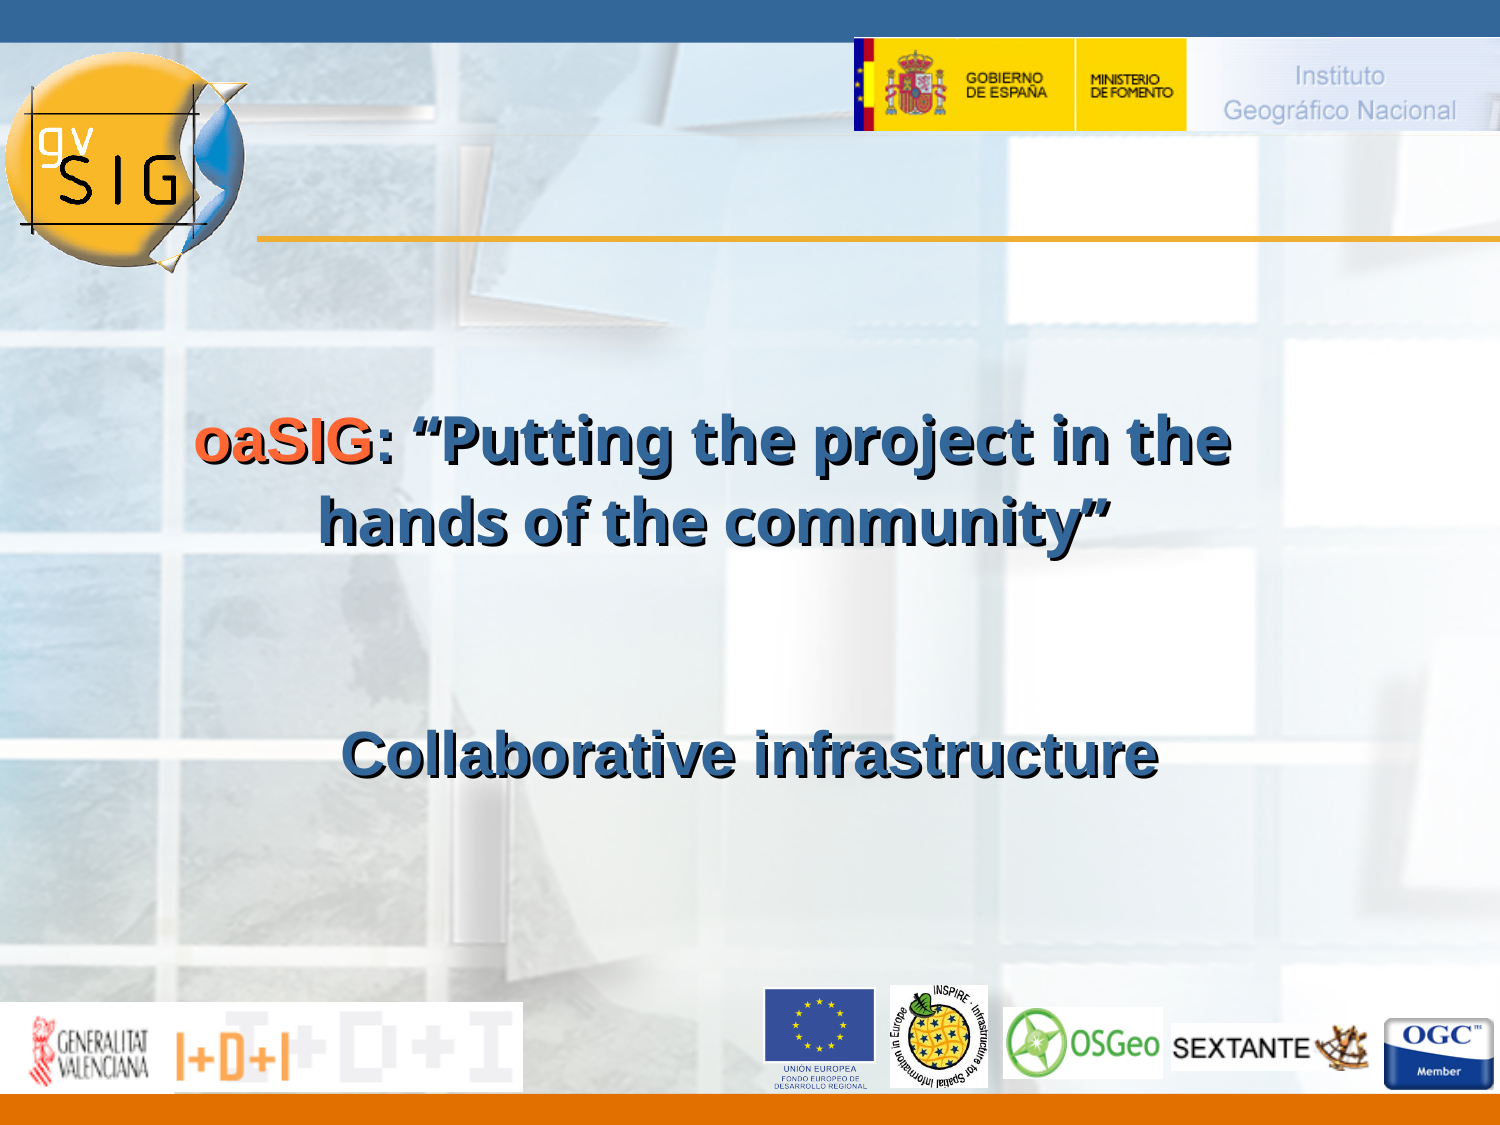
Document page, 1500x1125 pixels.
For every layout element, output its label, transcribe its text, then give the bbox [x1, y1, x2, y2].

picture [1171, 1023, 1375, 1071]
picture [763, 987, 876, 1089]
picture [1003, 1007, 1163, 1079]
text_box Collaborative infrastructure [0, 714, 1500, 851]
picture [1384, 1018, 1494, 1090]
text_box oaSIG: “Putting the project in the hands of the community” [143, 388, 1283, 554]
picture [0, 49, 250, 276]
picture [890, 985, 988, 1088]
picture [0, 1002, 523, 1094]
picture [854, 37, 1500, 131]
